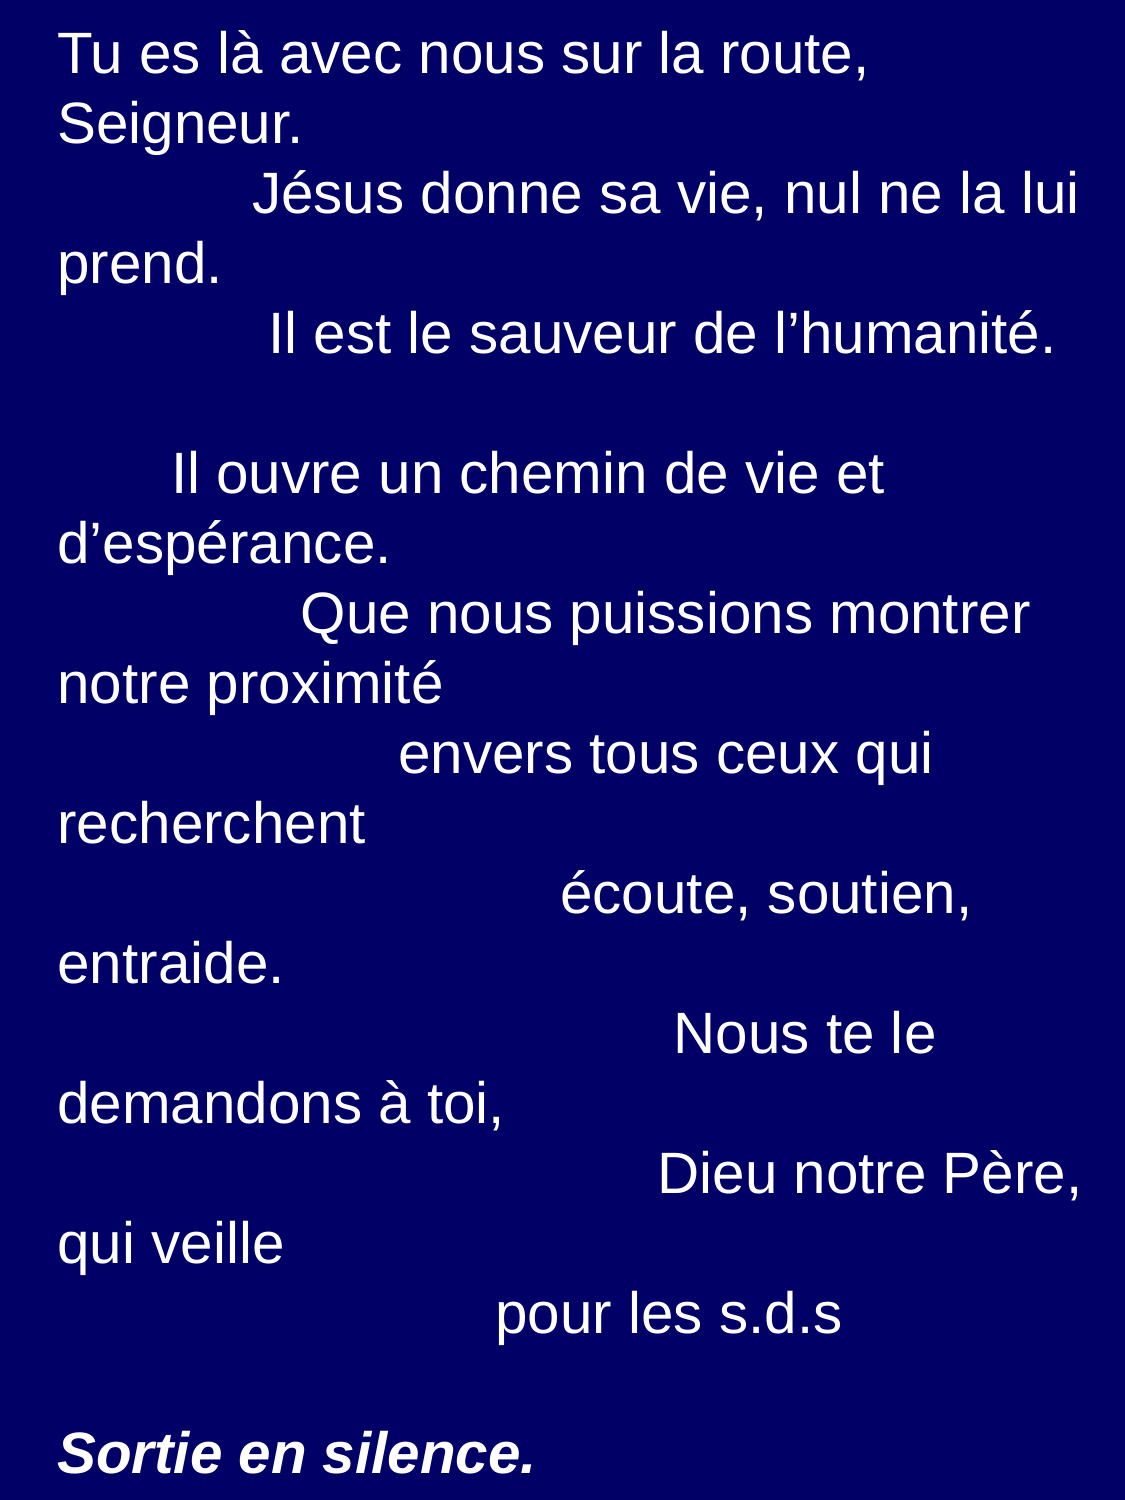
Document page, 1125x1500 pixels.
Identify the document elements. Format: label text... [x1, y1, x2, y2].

text_box ORAISON : Tu es là avec nous sur la route, Seigneur. Jésus donne sa vie, nul ne la lui prend. Il est le sauveur de l’humanité. Il ouvre un chemin de vie et d’espérance. Que nous puissions montrer notre proximité envers tous ceux qui recherchent écoute, soutien, entraide. Nous te le demandons à toi, Dieu notre Père, qui veille pour les s.d.s Sortie en silence. Merci [42, 0, 1125, 1500]
